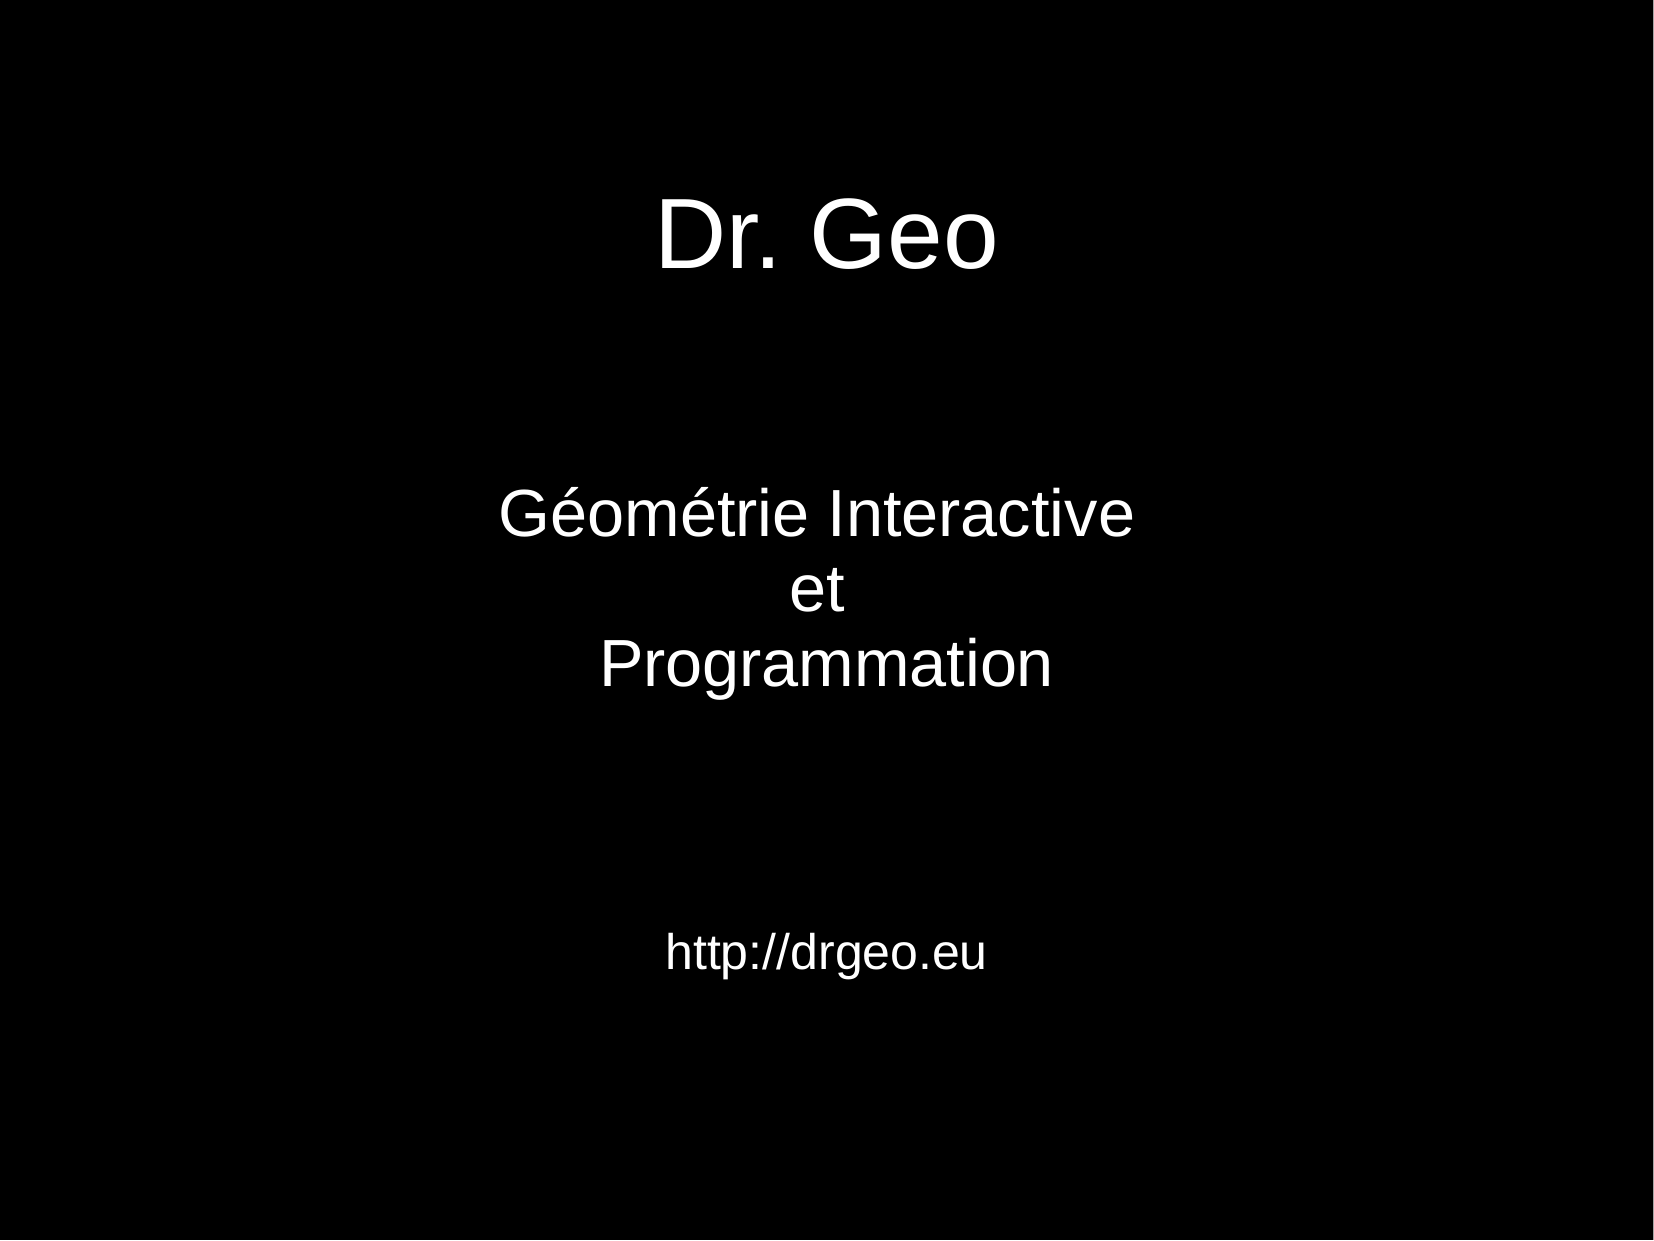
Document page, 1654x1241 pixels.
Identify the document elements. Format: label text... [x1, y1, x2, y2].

subtitle Dr. Geo Géométrie Interactive et Programmation http://drgeo.eu [82, 56, 1571, 1102]
